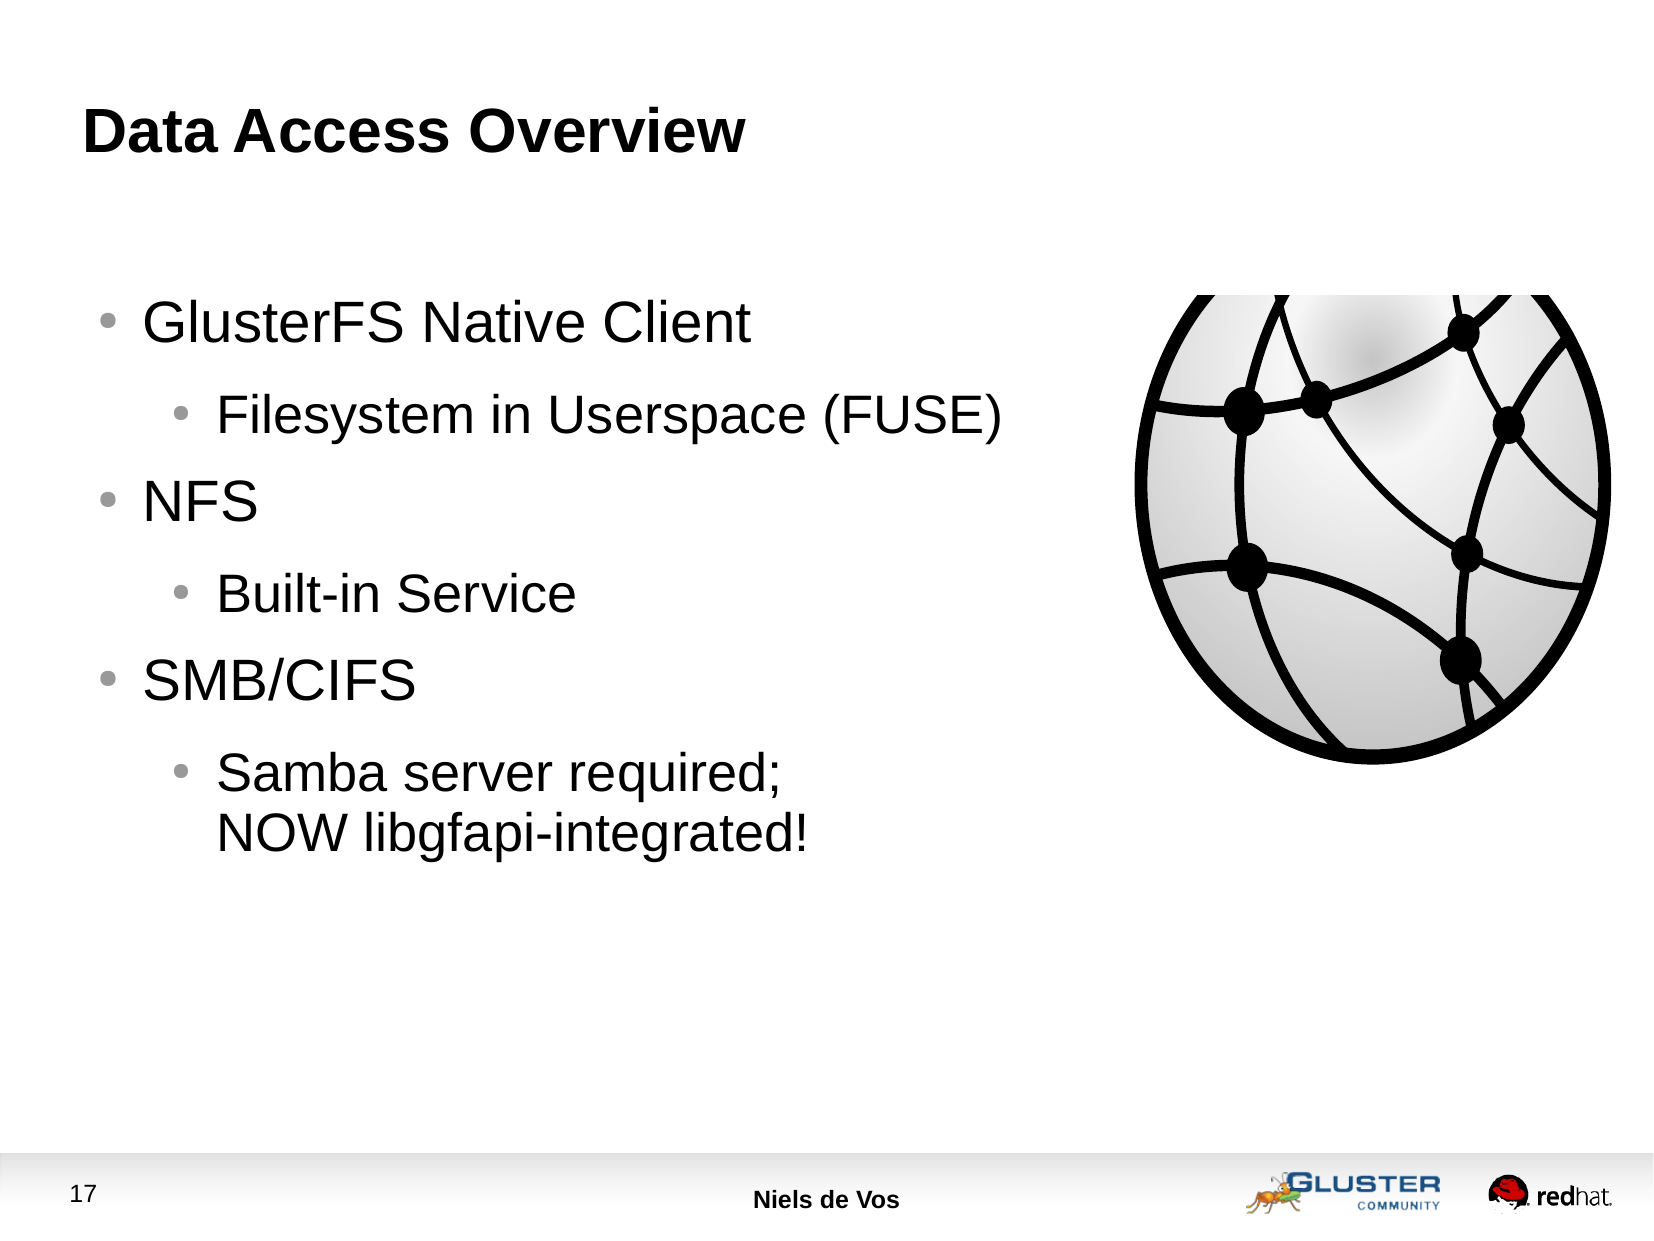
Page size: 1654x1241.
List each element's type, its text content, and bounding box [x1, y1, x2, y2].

title Data Access Overview [82, 49, 1571, 257]
picture [1077, 295, 1654, 863]
list GlusterFS Native Client Filesystem in Userspace (FUSE) NFS Built-in Service SMB/CIFS Samba server required; NOW libgfapi-integrated! [82, 290, 1088, 1109]
picture [0, 1153, 1654, 1238]
